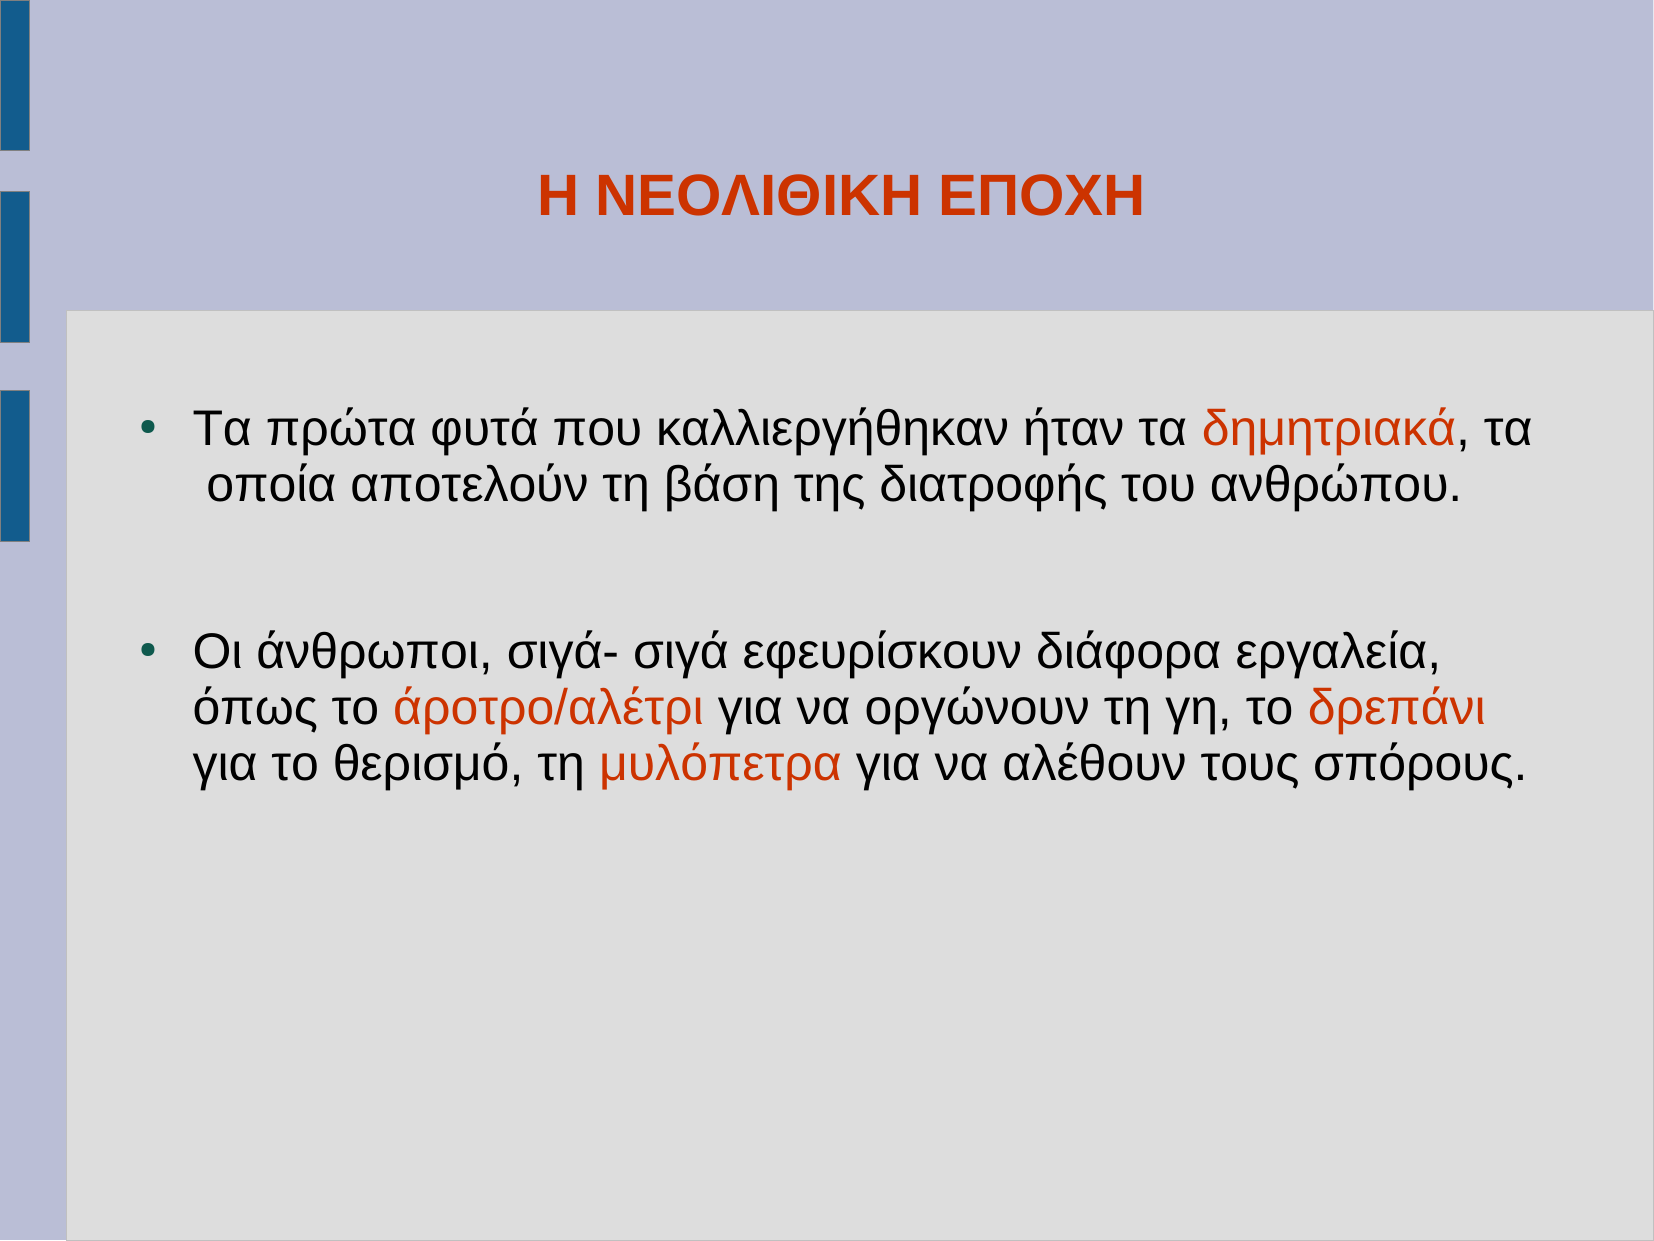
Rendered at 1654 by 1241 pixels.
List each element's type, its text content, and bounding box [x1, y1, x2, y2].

list Τα πρώτα φυτά που καλλιεργήθηκαν ήταν τα δημητριακά, τα οποία αποτελούν τη βάση της διατροφής του ανθρώπου. Οι άνθρωποι, σιγά- σιγά εφευρίσκουν διάφορα εργαλεία, όπως το άροτρο/αλέτρι για να οργώνουν τη γη, το δρεπάνι για το θερισμό, τη μυλόπετρα για να αλέθουν τους σπόρους. [121, 344, 1534, 1127]
title Η ΝΕΟΛIΘIΚΗ ΕΠΟΧΗ [121, 91, 1534, 299]
